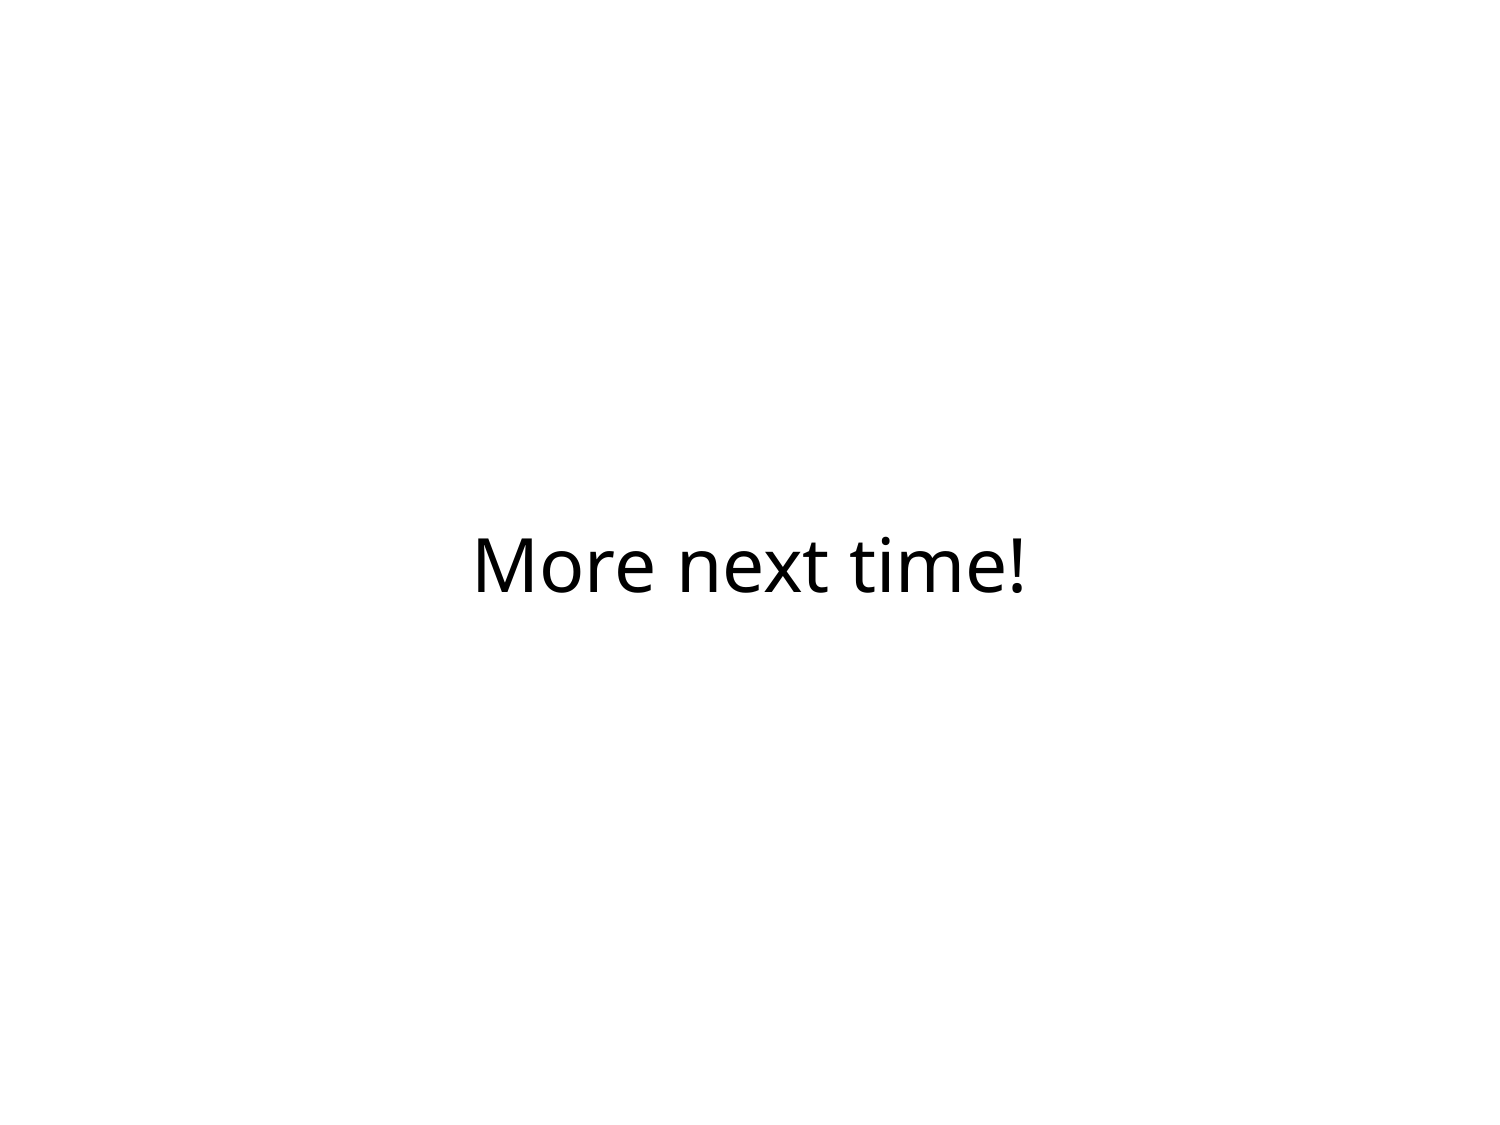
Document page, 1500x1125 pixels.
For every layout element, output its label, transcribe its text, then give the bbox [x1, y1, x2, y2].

title More next time! [51, 470, 1449, 655]
